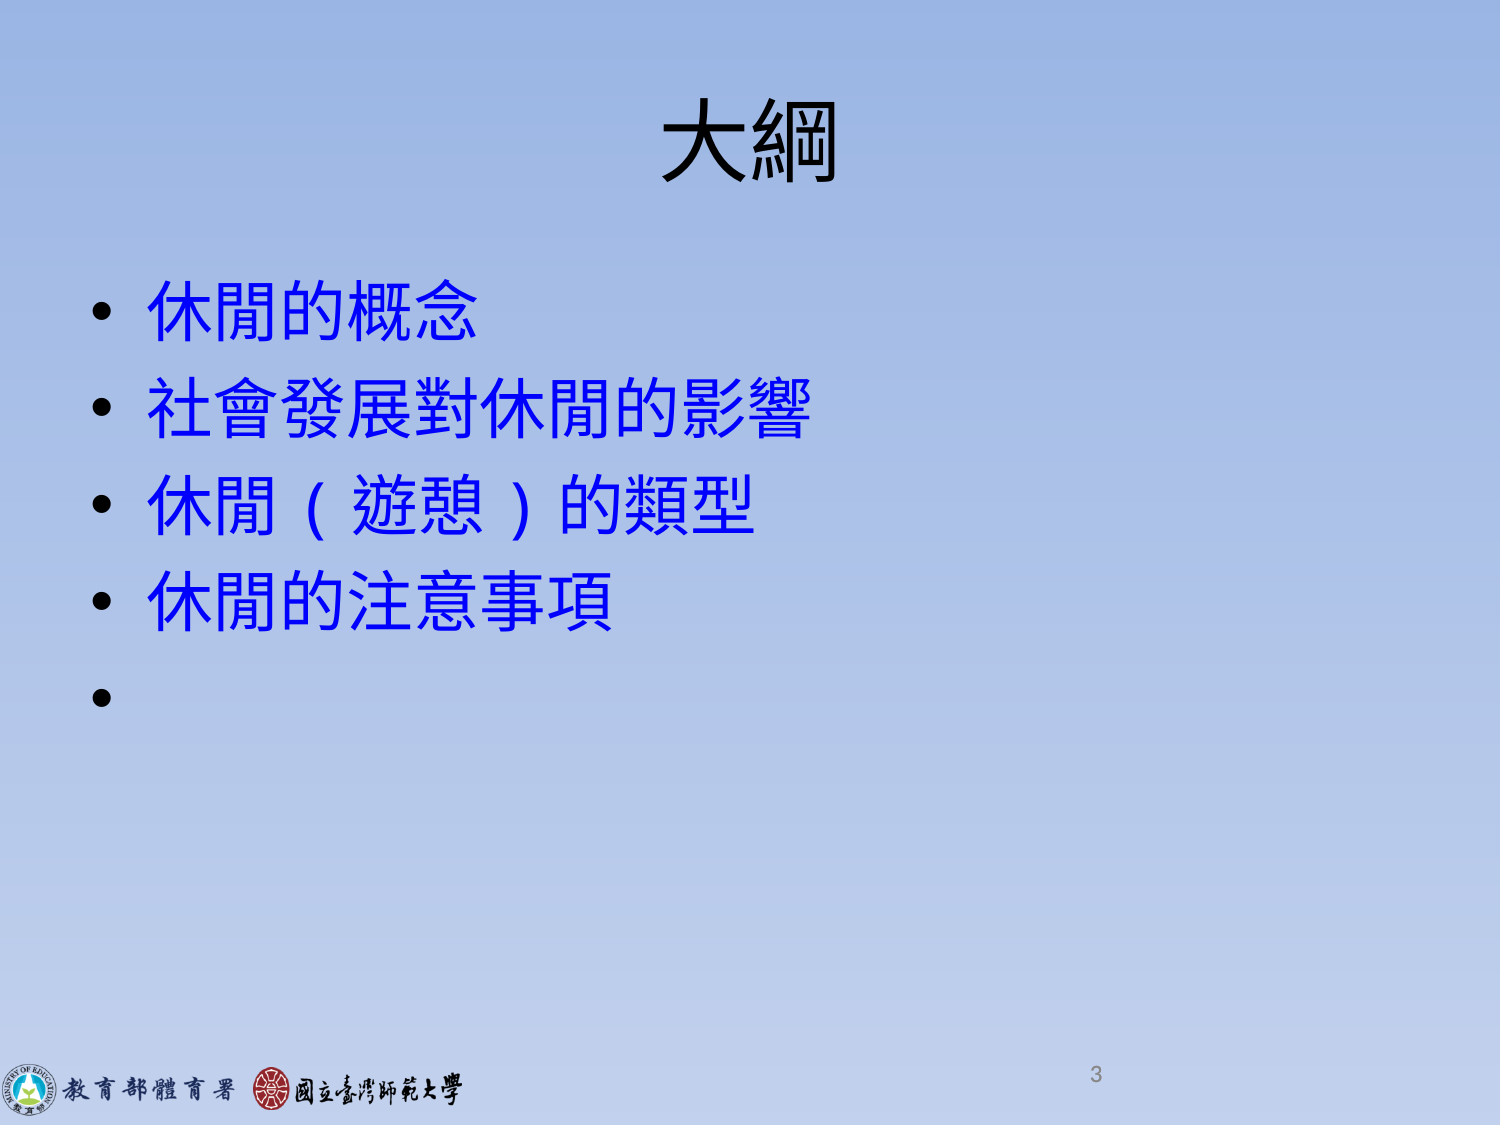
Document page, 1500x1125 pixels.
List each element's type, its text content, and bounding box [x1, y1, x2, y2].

title 大綱 [75, 45, 1426, 233]
list 休閒的概念 社會發展對休閒的影響 休閒(遊憩)的類型 休閒的注意事項 [75, 262, 1426, 1005]
text_box [1074, 1042, 1426, 1103]
